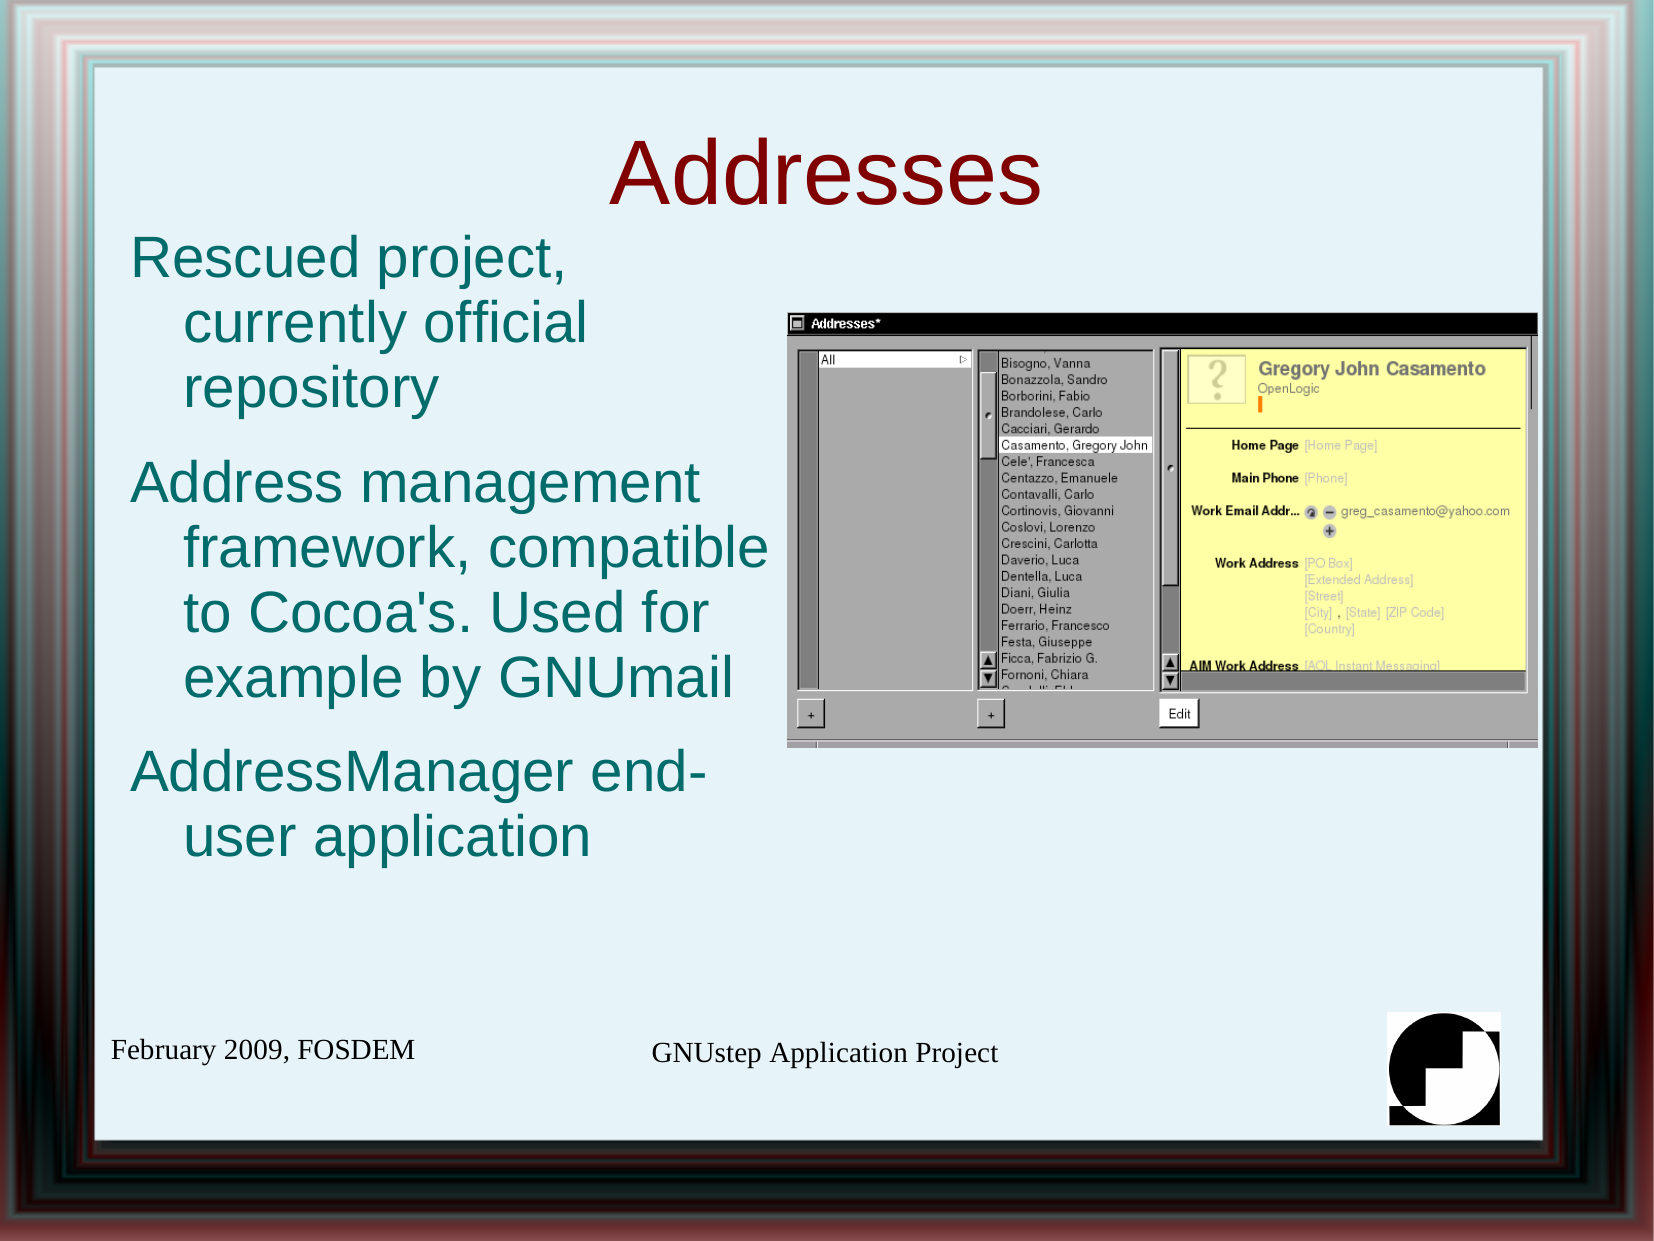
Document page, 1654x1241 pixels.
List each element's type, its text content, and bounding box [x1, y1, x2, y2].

title Addresses [118, 88, 1536, 257]
list Rescued project, currently official repository Address management framework, compatible to Cocoa's. Used for example by GNUmail AddressManager end-user application [112, 225, 788, 1013]
picture [0, 0, 1654, 1241]
